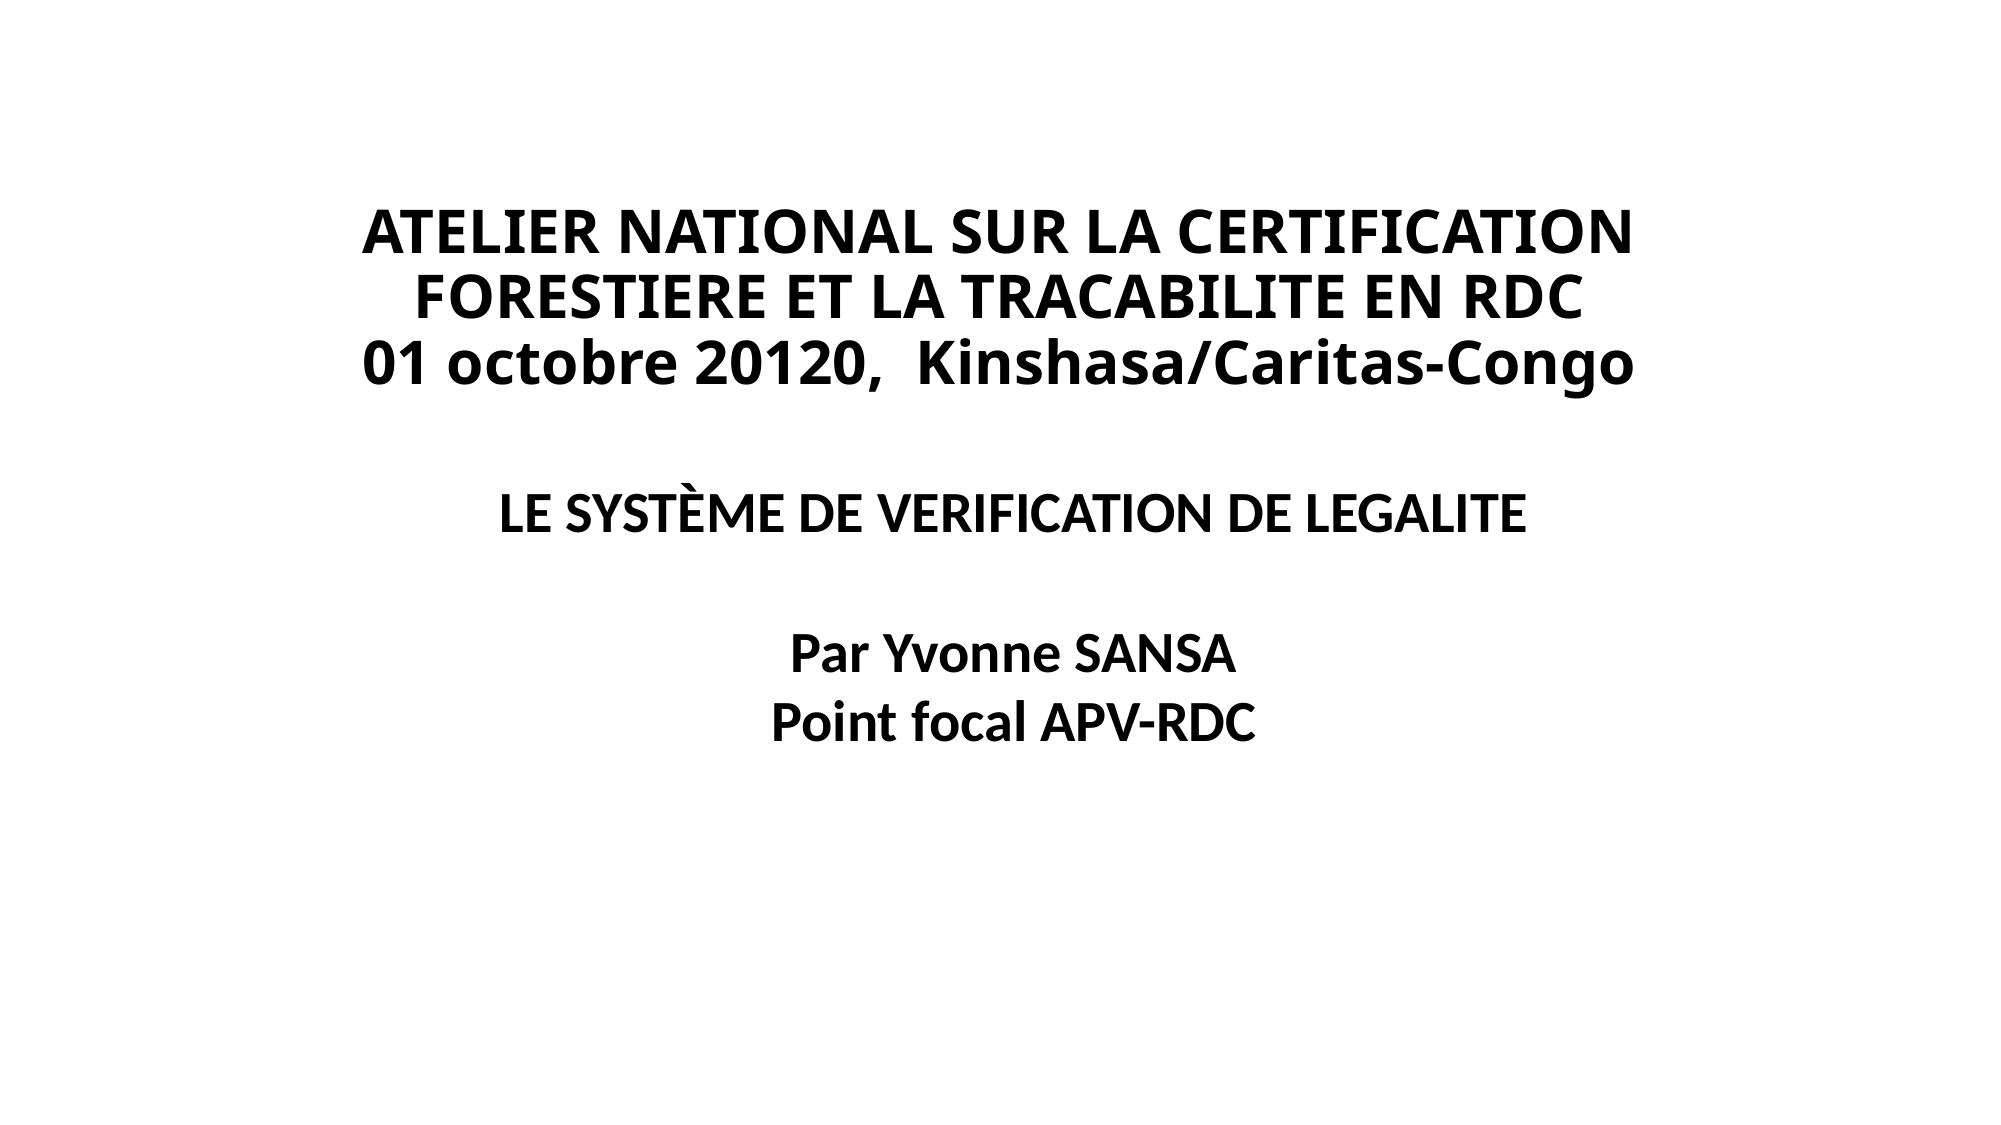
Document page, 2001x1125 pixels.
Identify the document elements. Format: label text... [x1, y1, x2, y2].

title ATELIER NATIONAL SUR LA CERTIFICATION FORESTIERE ET LA TRACABILITE EN RDC 01 octobre 20120, Kinshasa/Caritas-Congo [249, 184, 1750, 405]
subtitle LE SYSTÈME DE VERIFICATION DE LEGALITE Par Yvonne SANSA Point focal APV-RDC [264, 485, 1765, 779]
